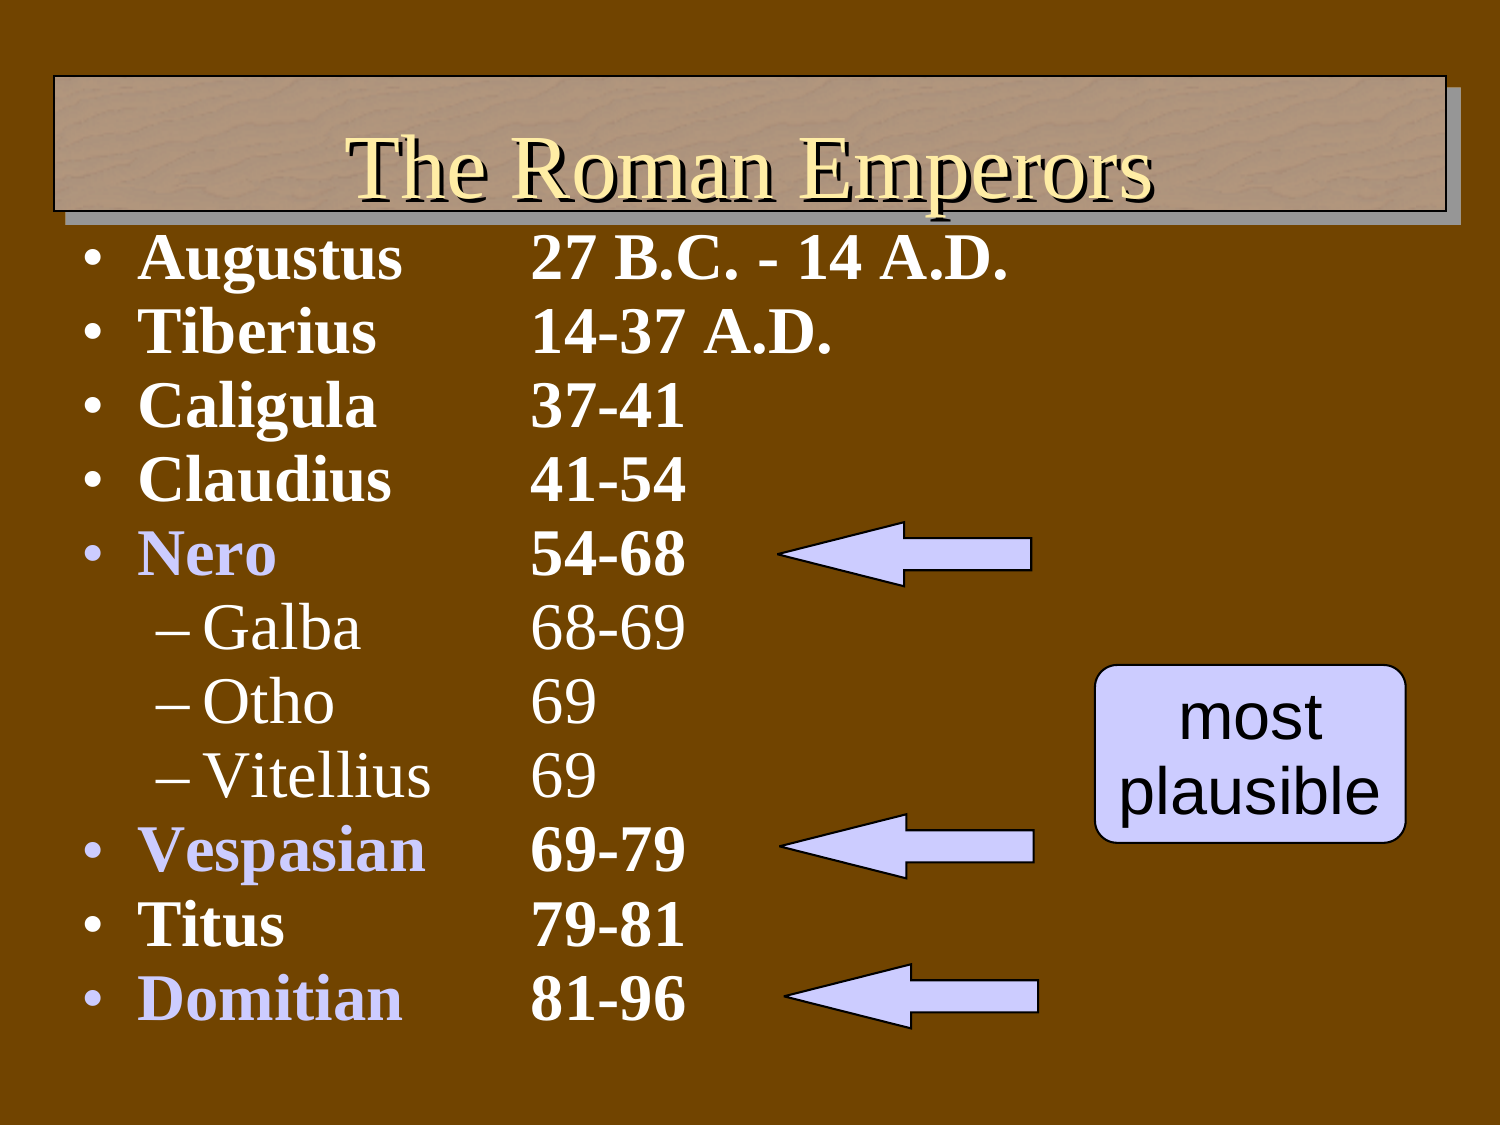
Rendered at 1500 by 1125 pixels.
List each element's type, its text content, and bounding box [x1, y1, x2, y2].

text_box [783, 964, 1039, 1029]
title The Roman Emperors [78, 71, 1422, 263]
text_box most plausible [1094, 664, 1406, 843]
picture [55, 77, 78, 210]
picture [1422, 77, 1445, 210]
text_box [779, 814, 1034, 879]
text_box [777, 522, 1032, 587]
list Augustus 27 B.C. - 14 A.D. Tiberius 14-37 A.D. Caligula 37-41 Claudius 41-54 Nero 54-68 Galba 68-69 Otho 69 Vitellius 69 Vespasian 69-79 Titus 79-81 Domitian 81-96 [65, 212, 1408, 1043]
